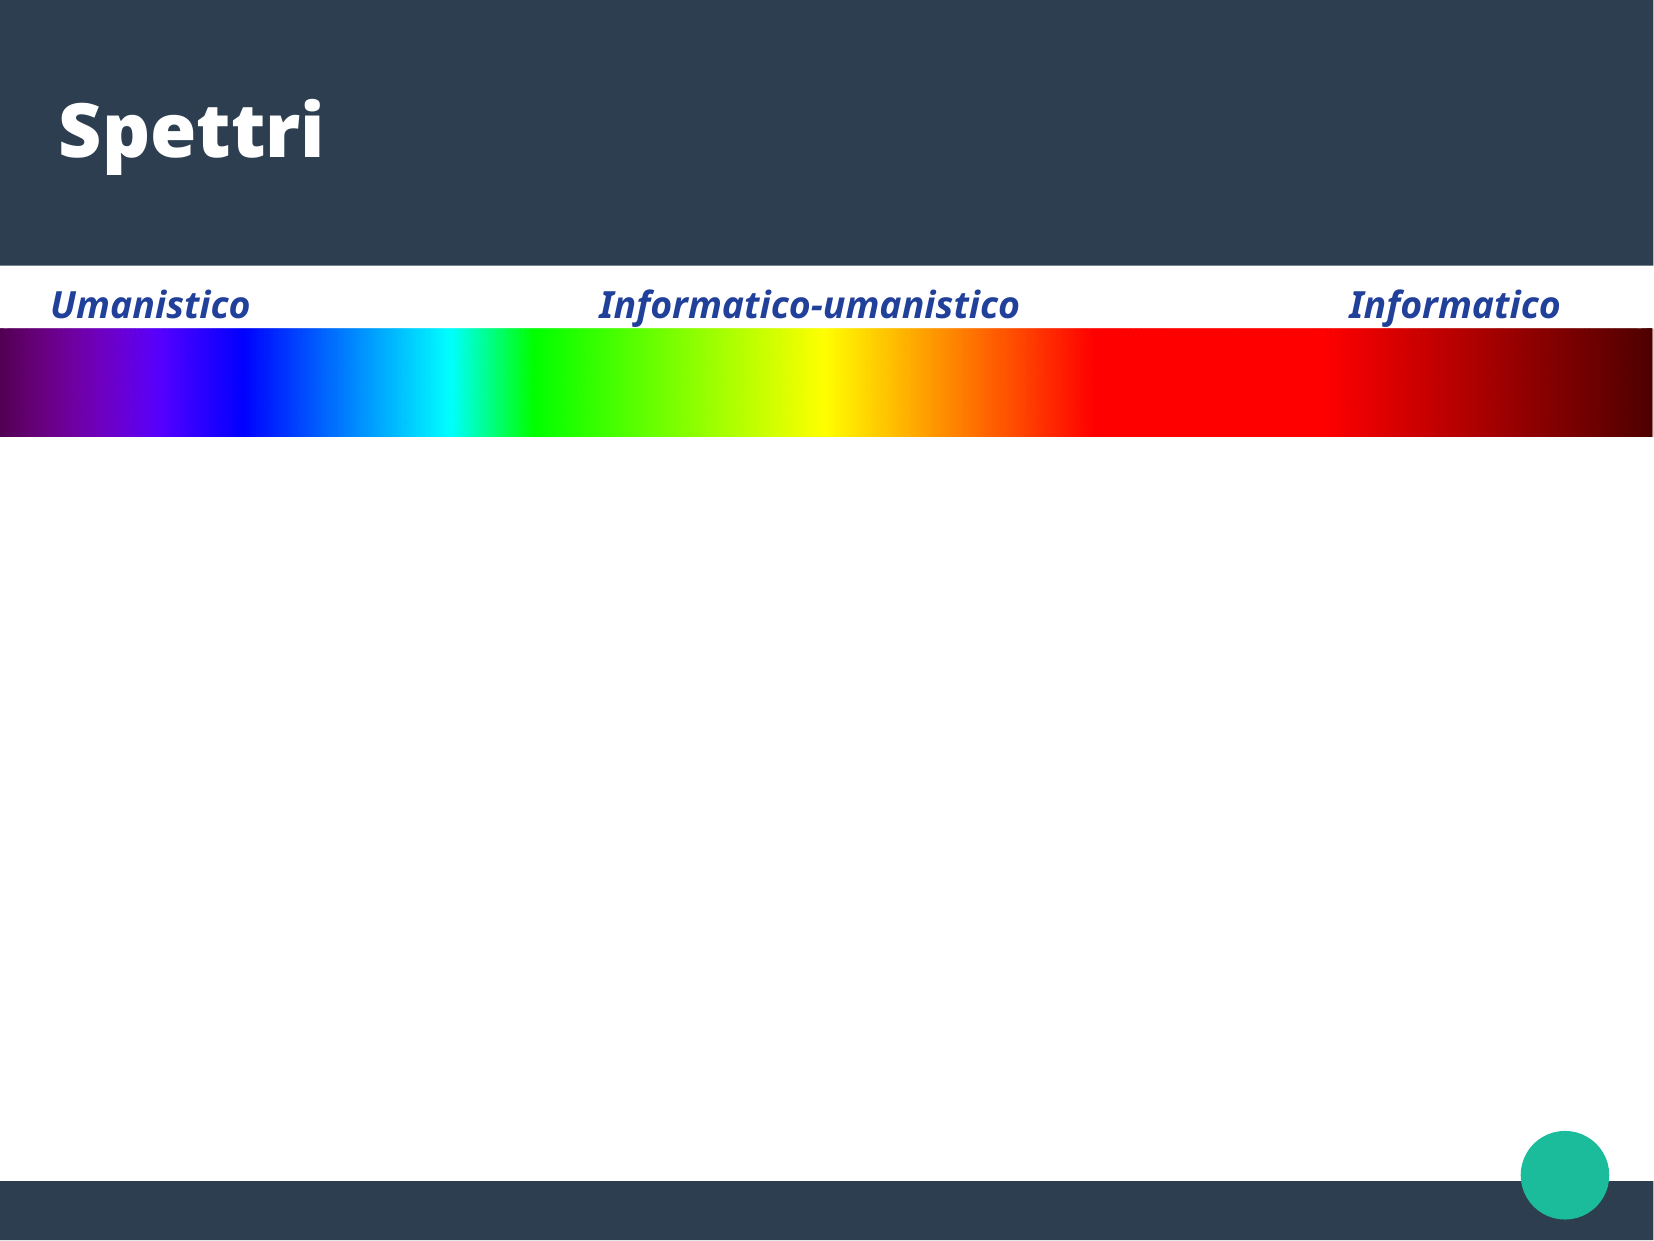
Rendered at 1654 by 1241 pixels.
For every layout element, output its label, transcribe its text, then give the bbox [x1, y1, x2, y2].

title Spettri [59, 49, 1595, 207]
text_box Informatico-umanistico [584, 271, 1106, 331]
text_box Umanistico [35, 271, 301, 331]
text_box Informatico [1334, 271, 1609, 331]
picture [414, 328, 1654, 438]
picture [0, 328, 378, 438]
